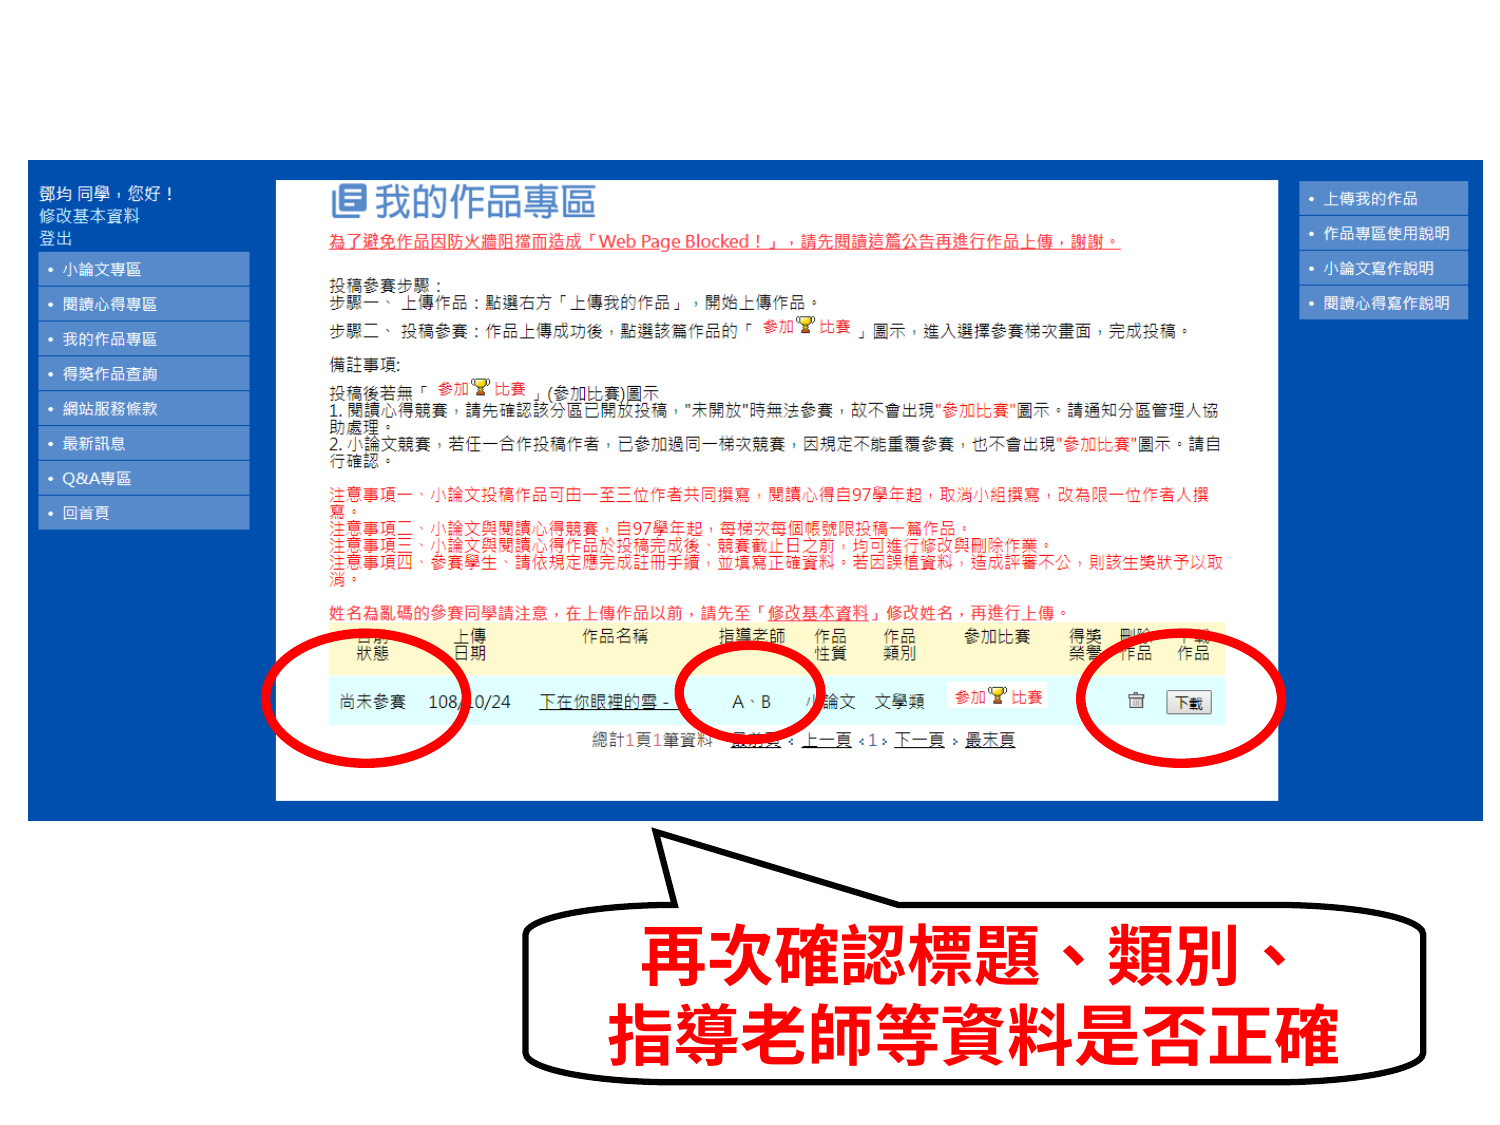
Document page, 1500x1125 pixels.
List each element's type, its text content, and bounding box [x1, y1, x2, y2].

picture [28, 160, 1483, 821]
text_box 再次確認標題、類別、 指導老師等資料是否正確 [525, 831, 1424, 1083]
